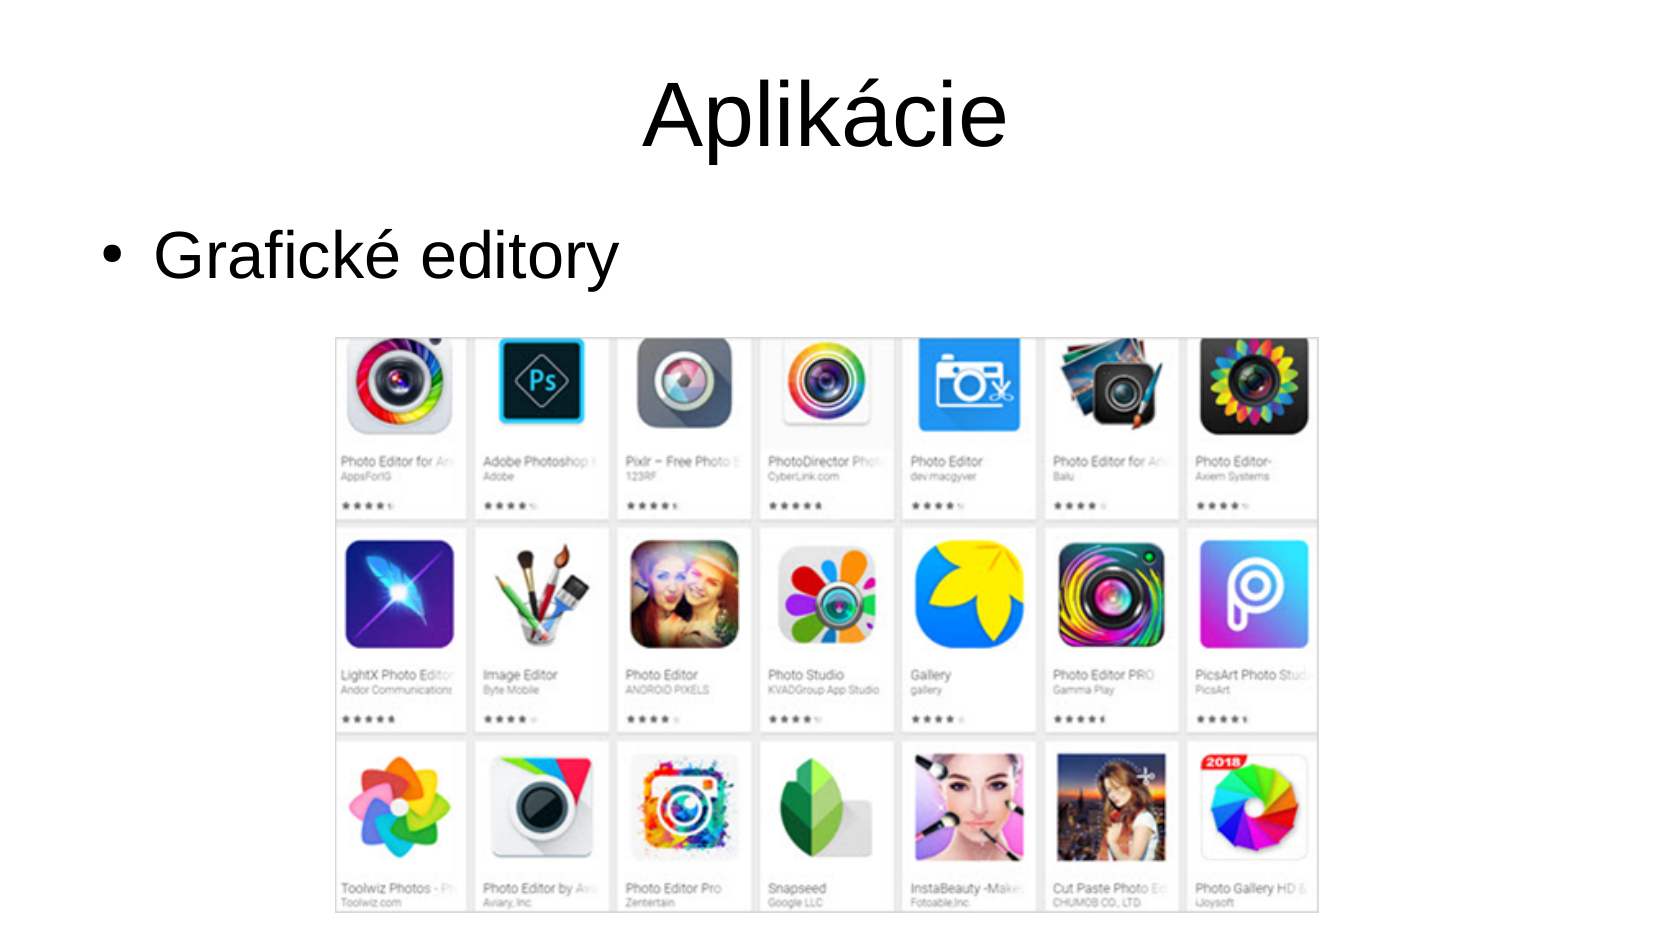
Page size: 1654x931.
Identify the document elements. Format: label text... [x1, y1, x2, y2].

picture [335, 337, 1319, 913]
title Aplikácie [82, 37, 1571, 193]
list Grafické editory [82, 217, 1571, 758]
